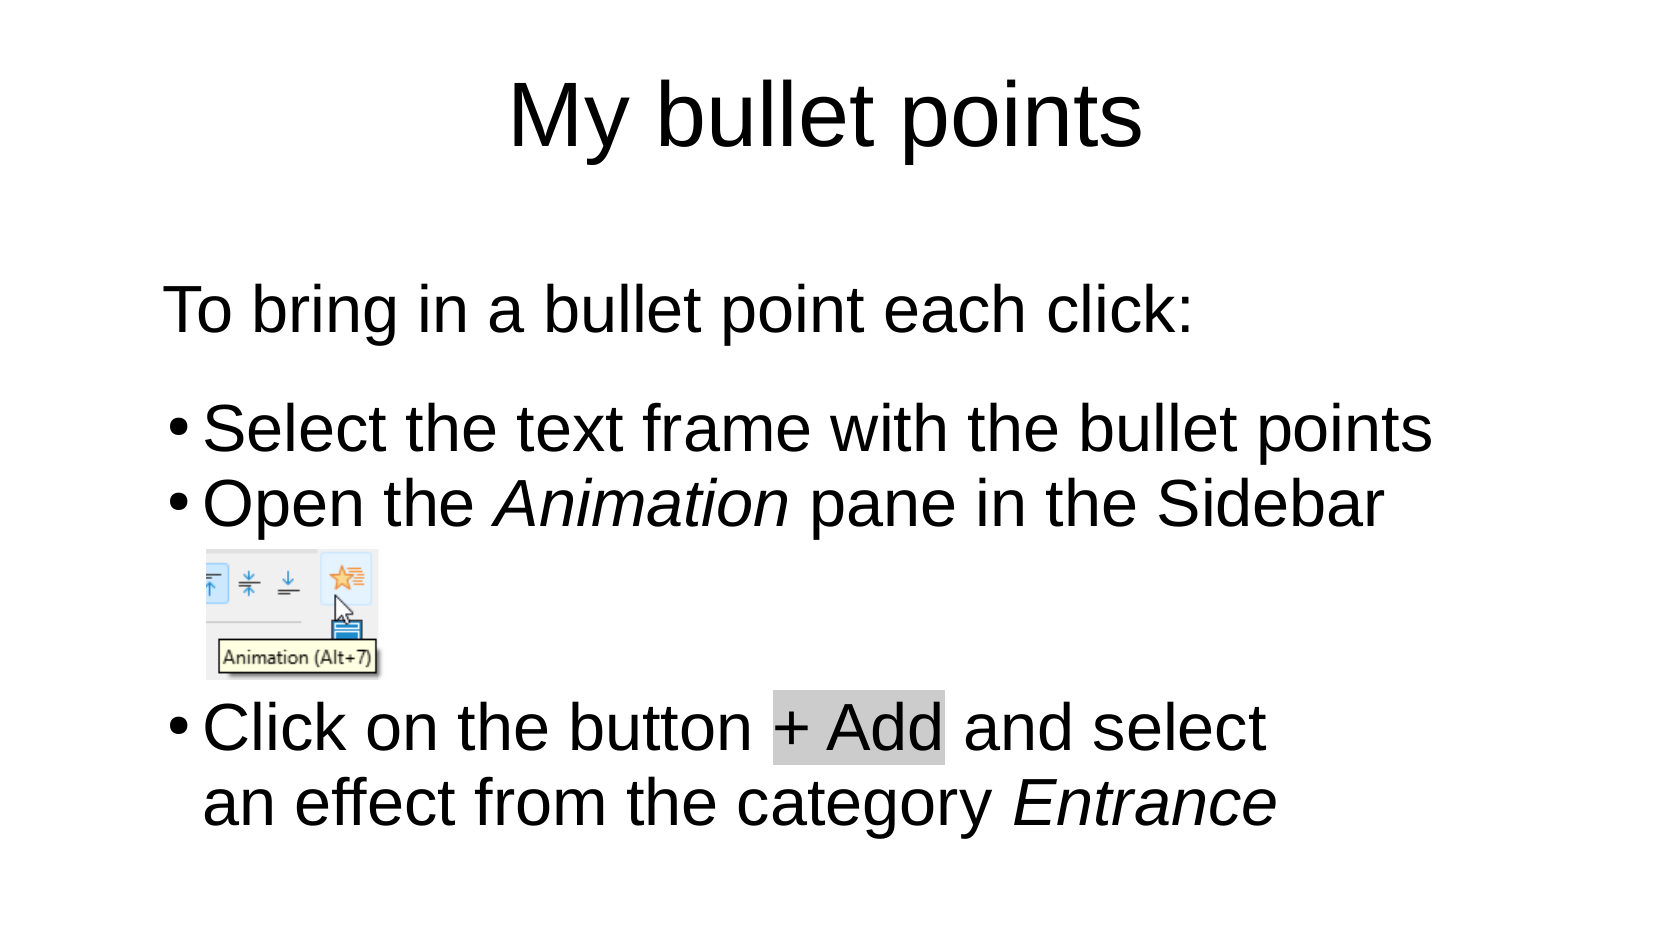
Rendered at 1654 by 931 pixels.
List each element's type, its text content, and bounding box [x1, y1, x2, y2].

picture [206, 549, 388, 680]
text_box To bring in a bullet point each click: [147, 264, 1213, 355]
text_box Select the text frame with the bullet points Open the Animation pane in the Sidebar Click on the button + Add and select an effect from the category Entrance [152, 383, 1477, 848]
title My bullet points [82, 37, 1571, 193]
